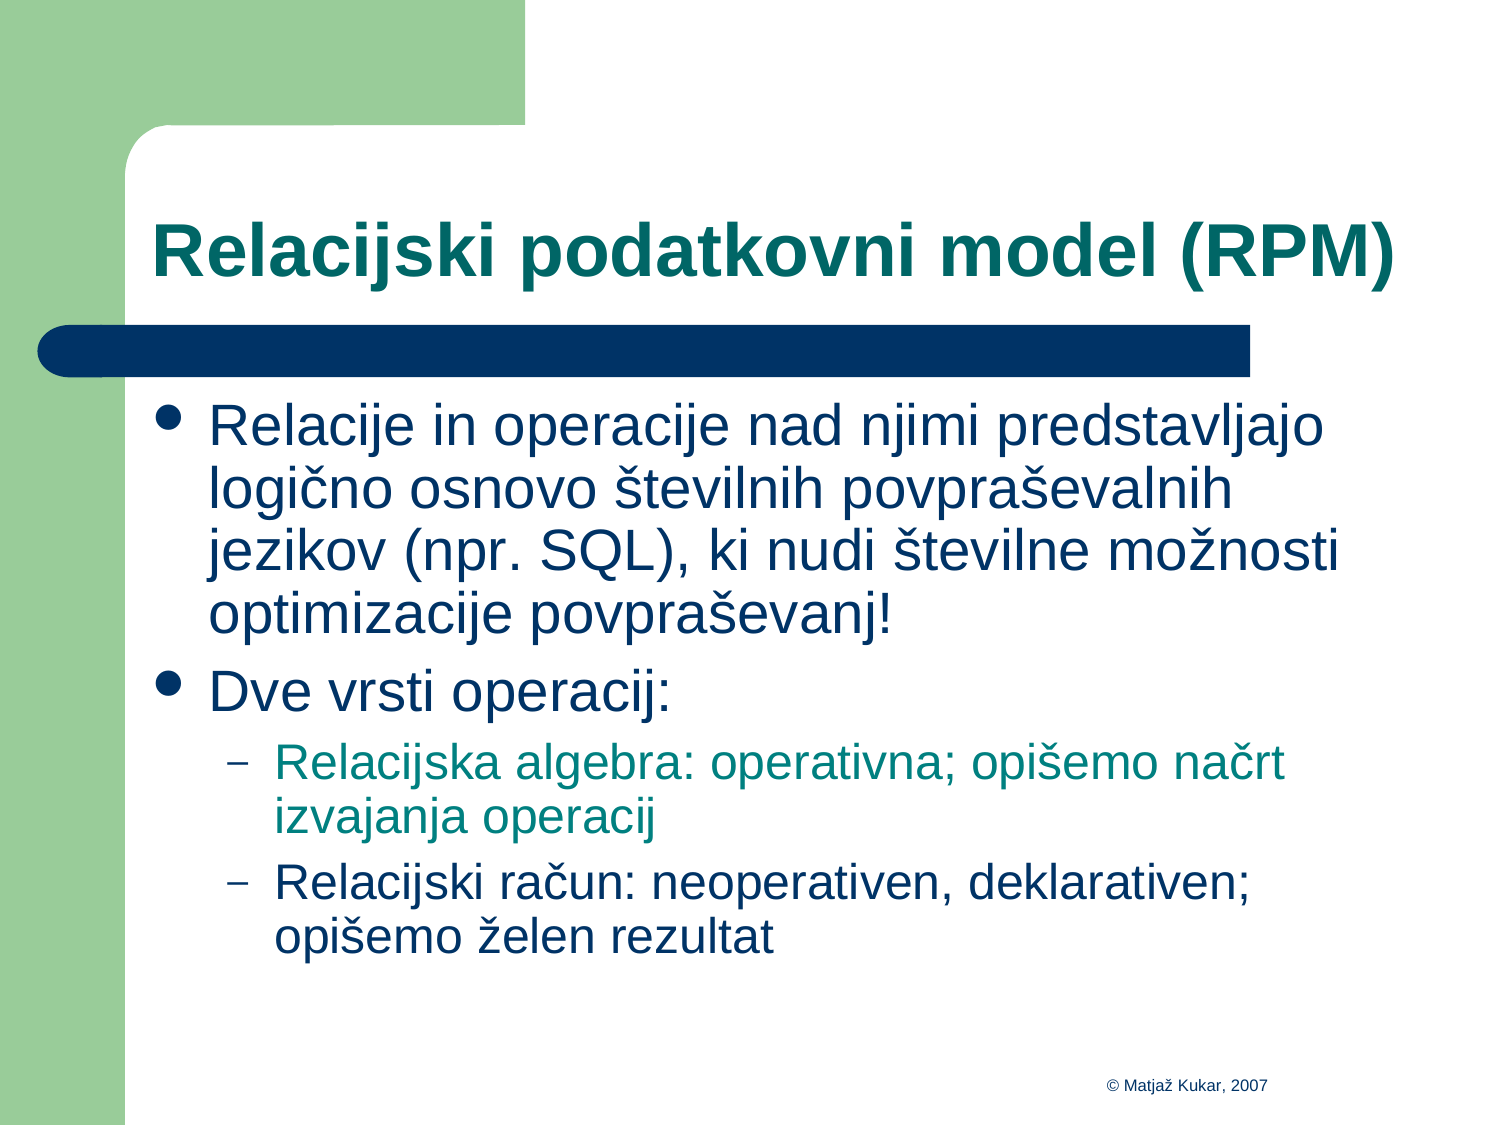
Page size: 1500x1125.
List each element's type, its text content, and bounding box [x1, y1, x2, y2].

text_box © Matjaž Kukar, 2007 [949, 1025, 1426, 1103]
list Relacije in operacije nad njimi predstavljajo logično osnovo številnih povpraševalnih jezikov (npr. SQL), ki nudi številne možnosti optimizacije povpraševanj! Dve vrsti operacij: Relacijska algebra: operativna; opišemo načrt izvajanja operacij Relacijski račun: neoperativen, deklarativen; opišemo želen rezultat [137, 387, 1400, 1051]
title Relacijski podatkovni model (RPM) [136, 136, 1414, 301]
